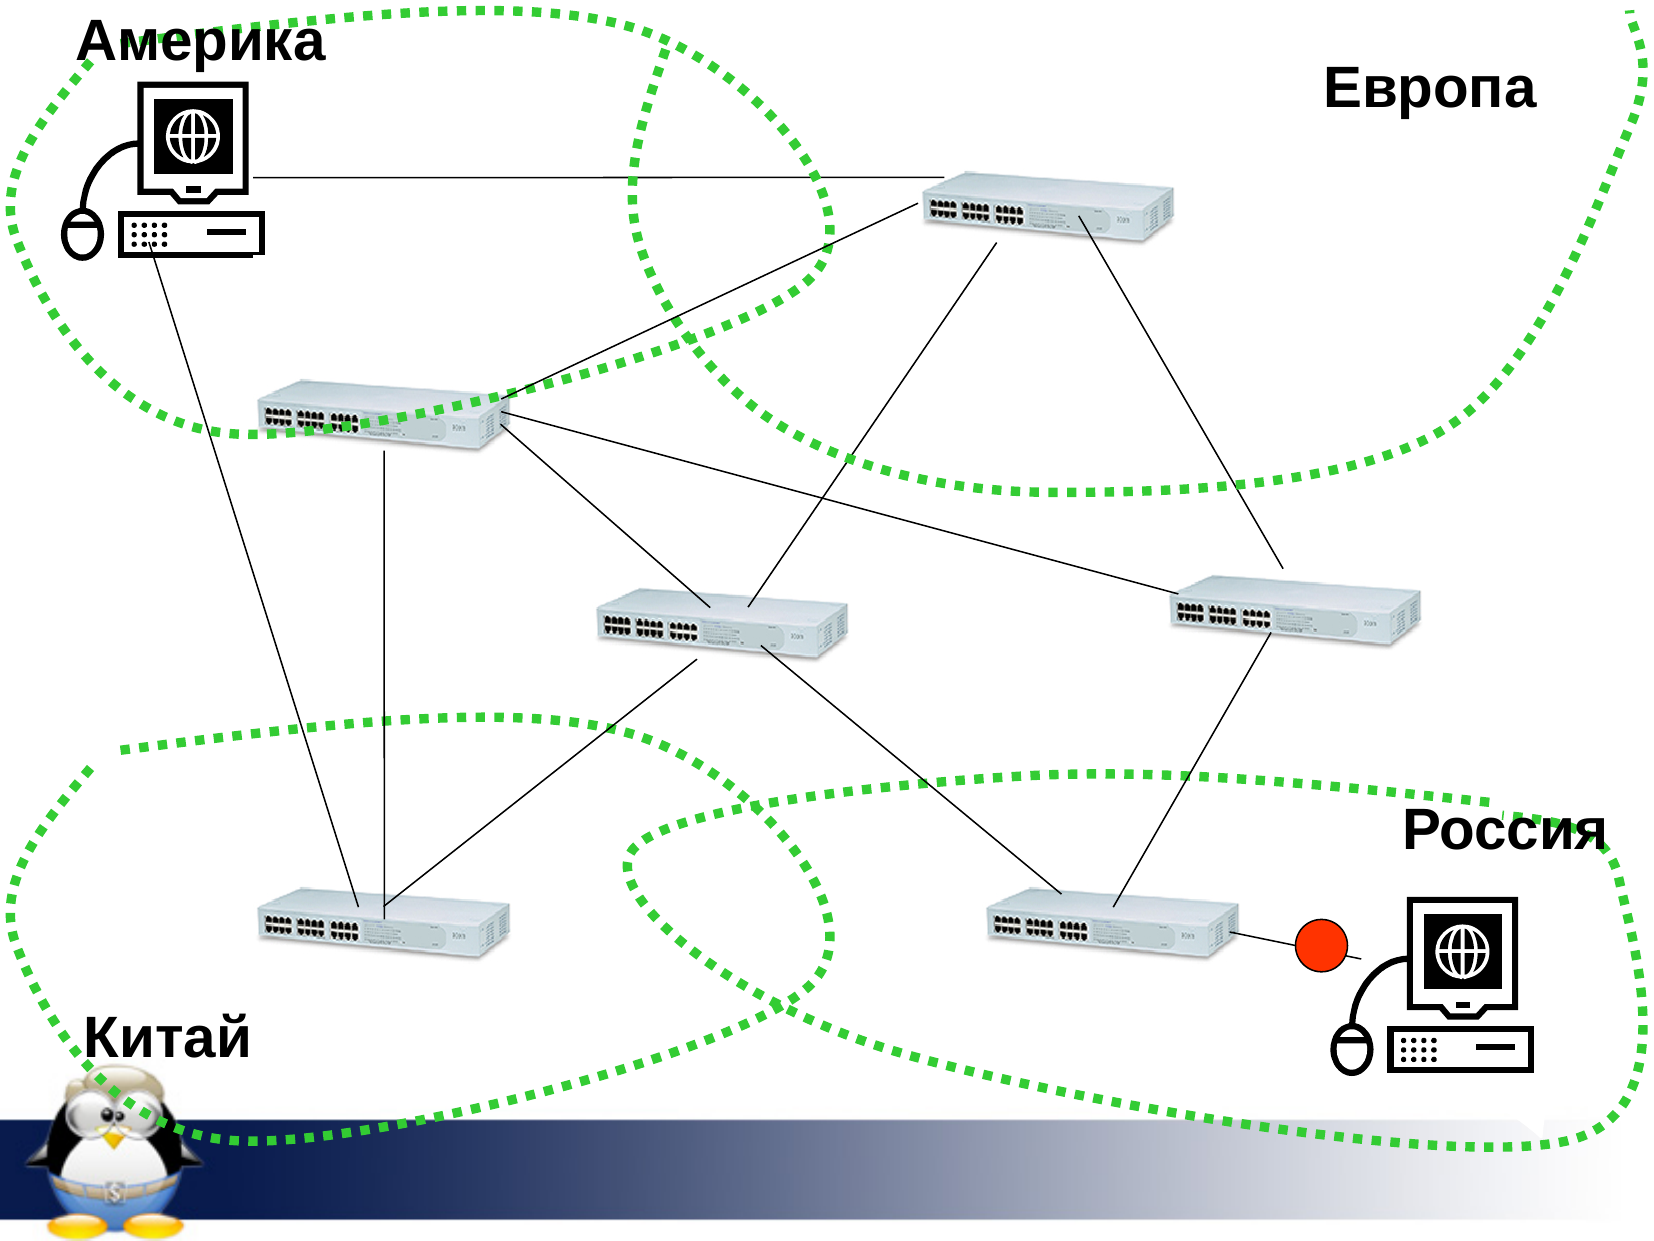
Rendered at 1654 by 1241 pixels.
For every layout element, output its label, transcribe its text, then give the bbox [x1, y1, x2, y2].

picture [699, 463, 844, 496]
text_box Европа [1308, 47, 1552, 128]
picture [0, 0, 515, 581]
text_box Америка [60, 0, 341, 81]
picture [825, 464, 853, 505]
text_box [1295, 919, 1348, 972]
picture [0, 450, 1654, 1241]
picture [592, 463, 853, 790]
text_box Китай [69, 997, 267, 1079]
picture [386, 763, 515, 902]
picture [918, 47, 1179, 373]
text_box Россия [1387, 789, 1625, 870]
